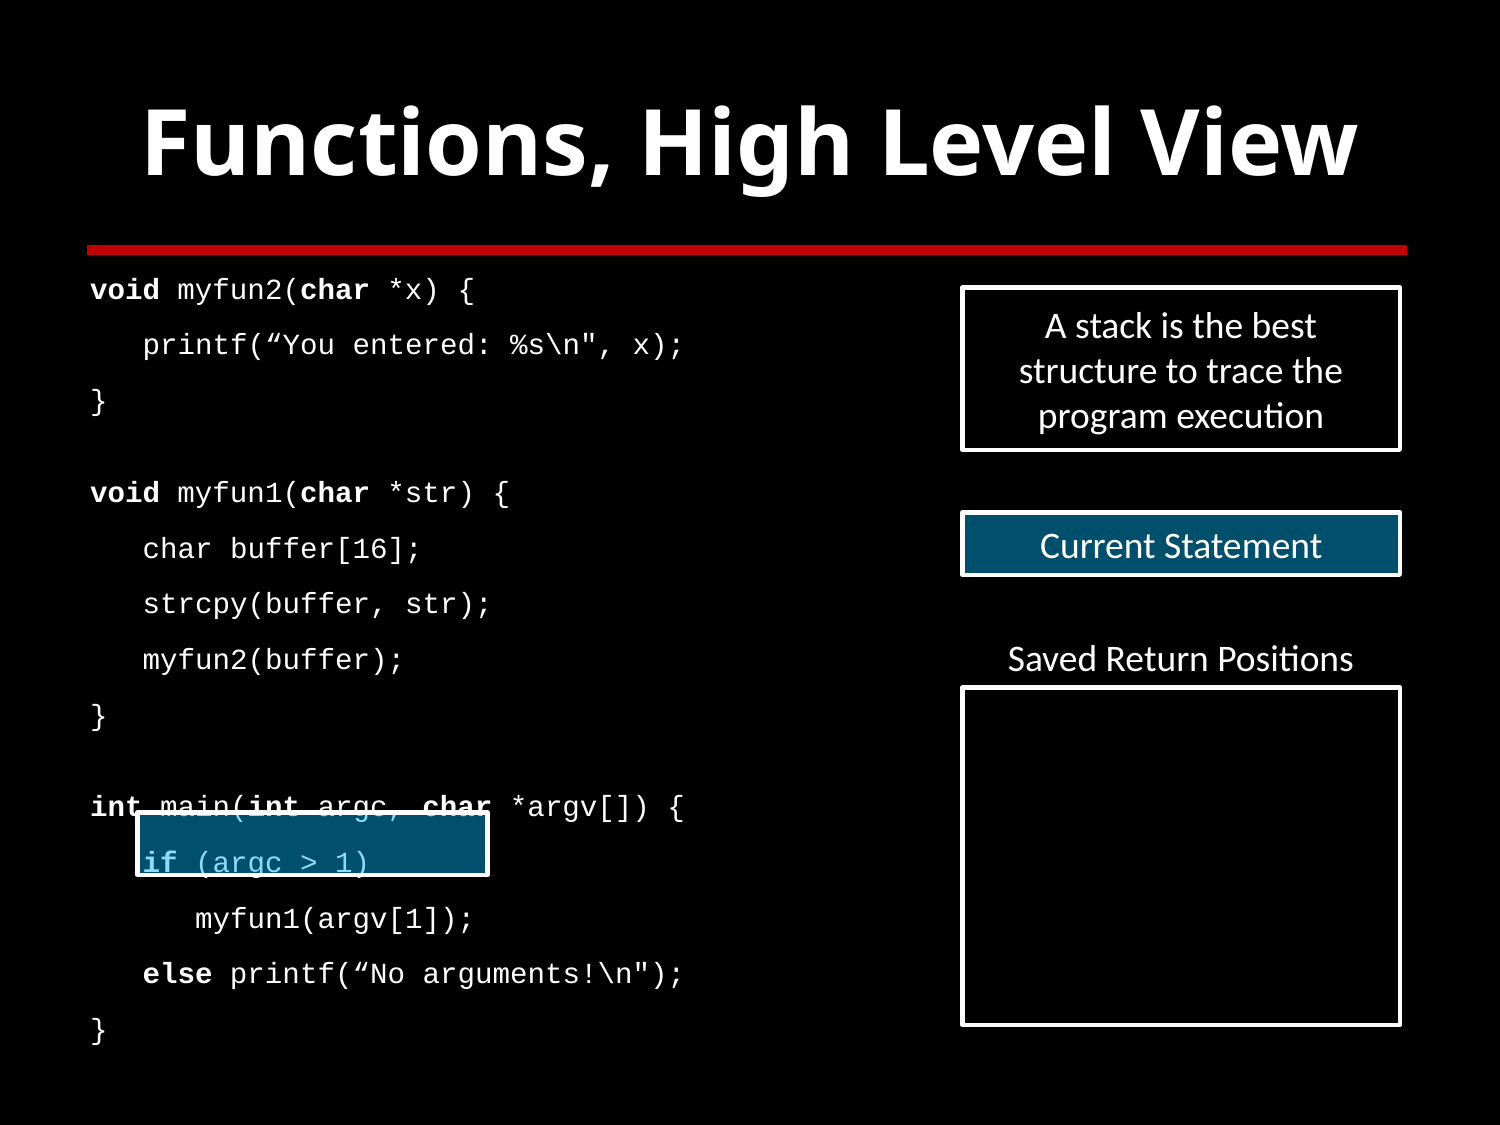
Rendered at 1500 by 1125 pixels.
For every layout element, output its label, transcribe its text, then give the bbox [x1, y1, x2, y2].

text_box [962, 688, 1400, 1025]
text_box Saved Return Positions [962, 624, 1400, 688]
text_box A stack is the best structure to trace the program execution [962, 287, 1400, 450]
title Functions, High Level View [75, 45, 1425, 233]
text_box Current Statement [962, 512, 1400, 575]
text_box [137, 812, 488, 875]
list void myfun2(char *x) { printf(“You entered: %s\n", x); } void myfun1(char *str) { char buffer[16]; strcpy(buffer, str); myfun2(buffer); } int main(int argc, char *argv[]) { if (argc > 1) myfun1(argv[1]); else printf(“No arguments!\n"); } [75, 262, 1425, 1063]
